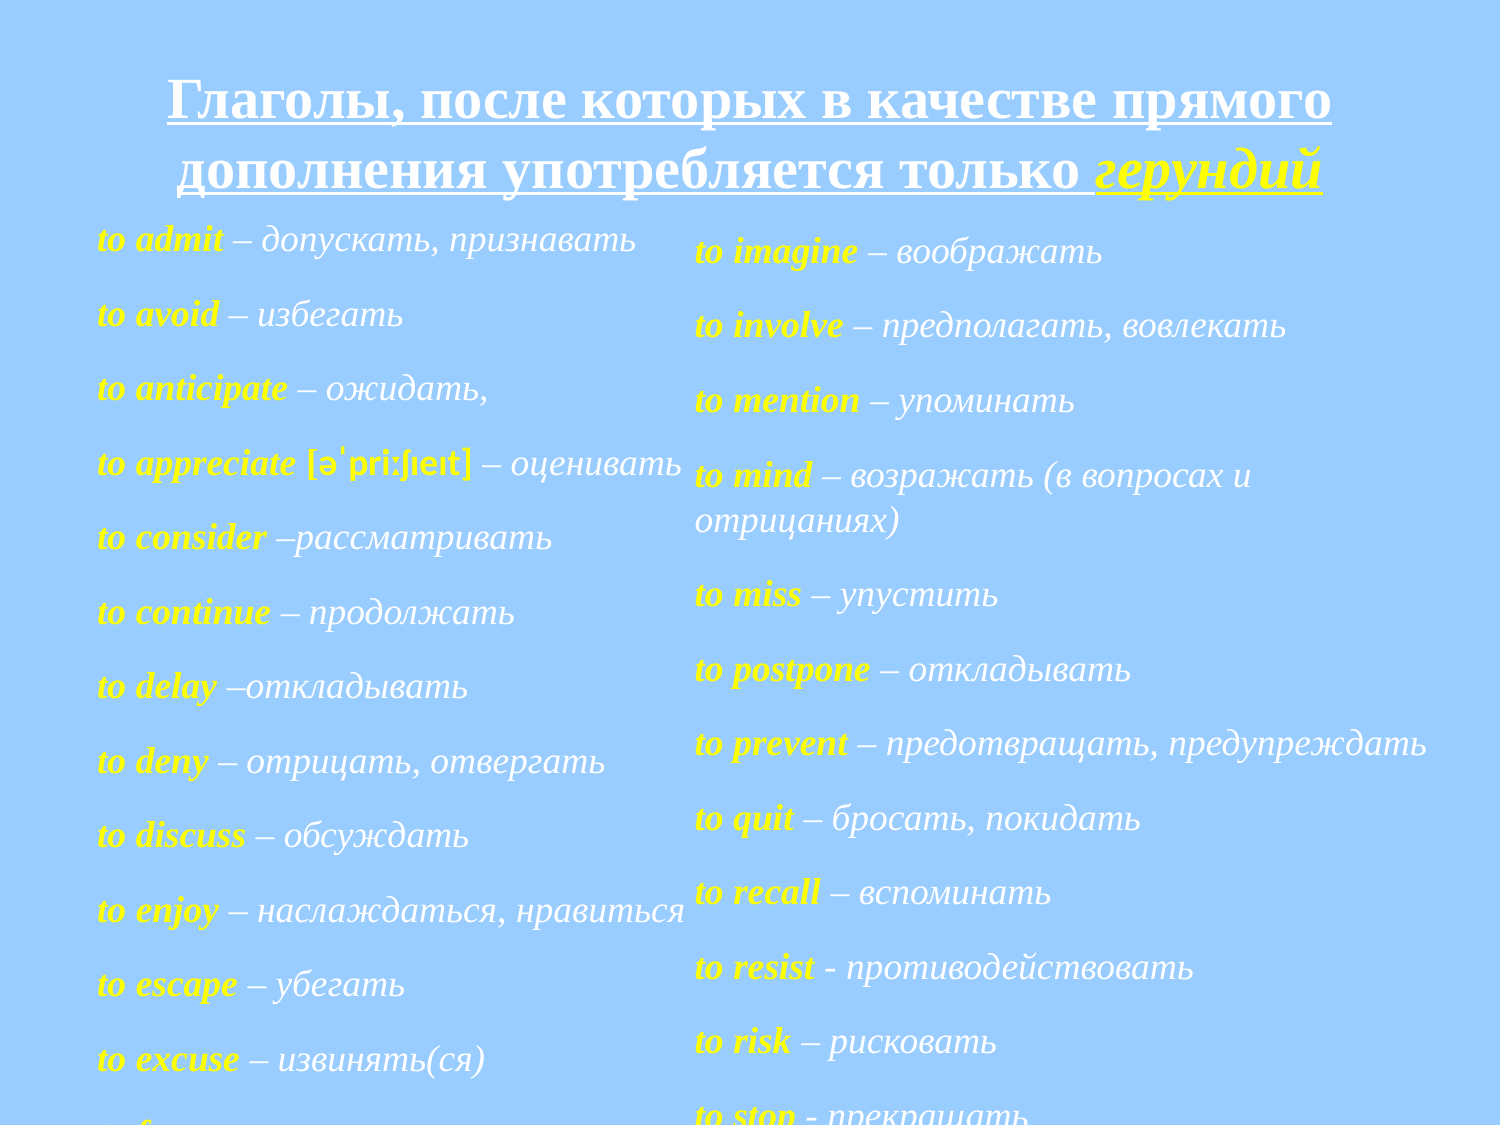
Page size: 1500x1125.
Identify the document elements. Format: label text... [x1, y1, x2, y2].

title Глаголы, после которых в качестве прямого дополнения употребляется только герундий [75, 45, 1425, 256]
list to imagine – воображать to involve – предполагать, вовлекать to mention – упоминать to mind – возражать (в вопросах и отрицаниях) to miss – упустить to postpone – откладывать to prevent – предотвращать, предупреждать to quit – бросать, покидать to recall – вспоминать to resist - противодействовать to risk – рисковать to stop - прекращать to suggest – предлагать to understand – понимать [679, 210, 1454, 954]
list to admit – допускать, признавать to avoid – избегать to anticipate – ожидать, to appreciate [əˈpriːʃɪeɪt] – оценивать to consider –рассматривать to continue – продолжать to delay –откладывать to deny – отрицать, отвергать to discuss – обсуждать to enjoy – наслаждаться, нравиться to escape – убегать to excuse – извинять(ся) to fancy - нравиться to finish – закончить to forgive – прощать, извинять [82, 199, 844, 942]
